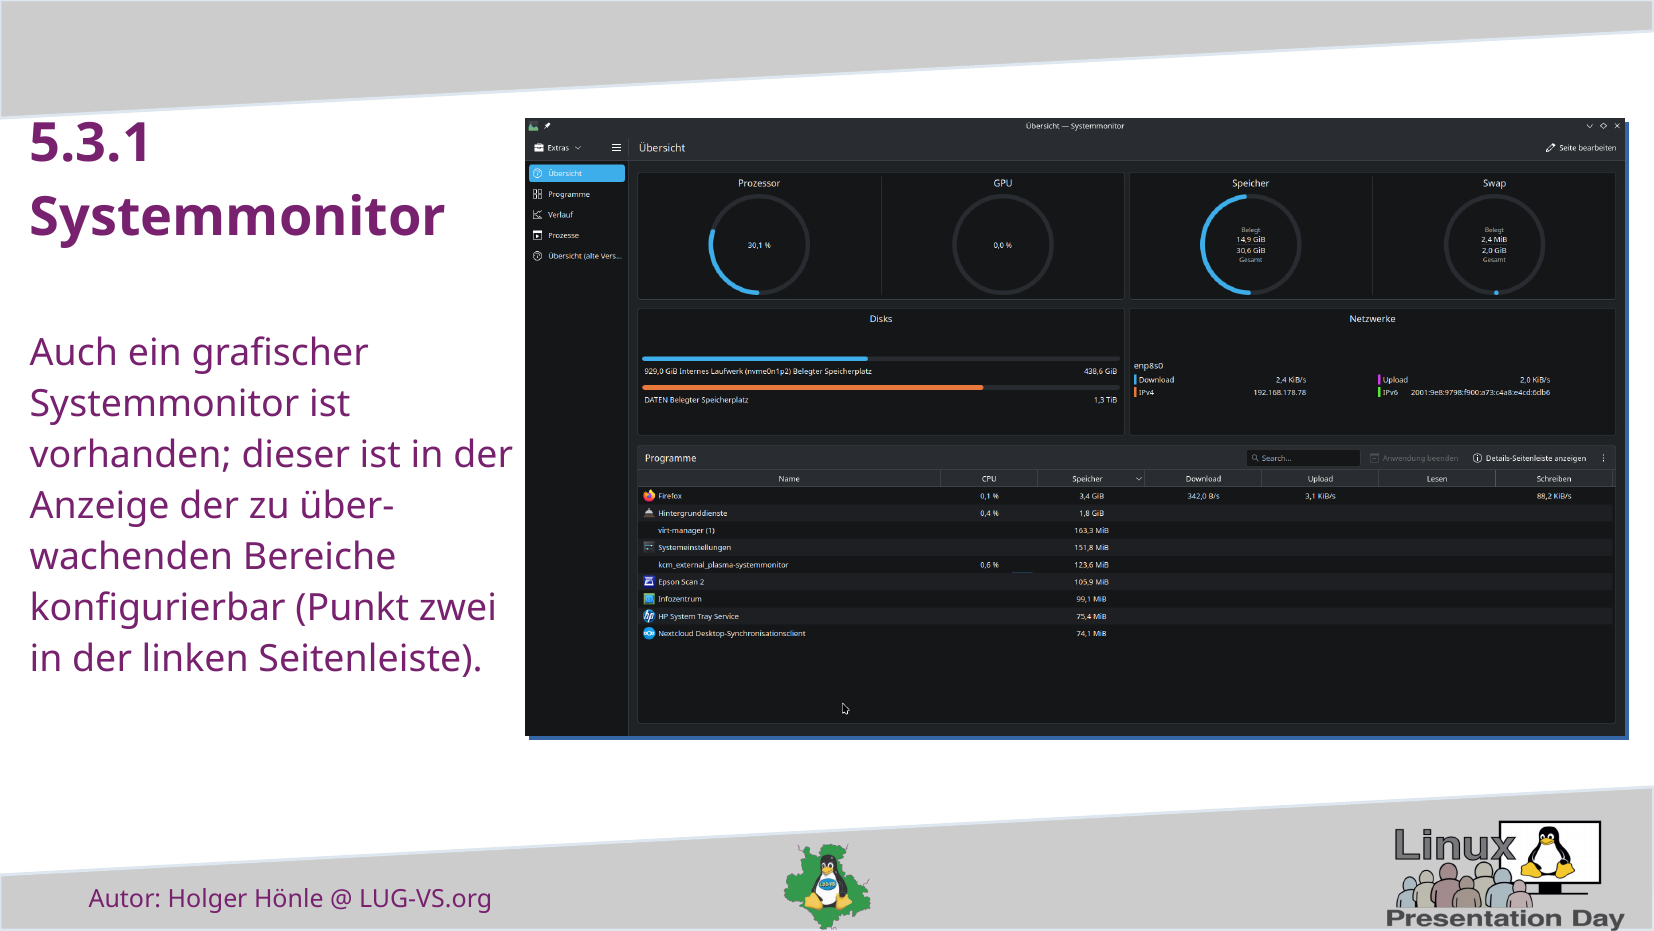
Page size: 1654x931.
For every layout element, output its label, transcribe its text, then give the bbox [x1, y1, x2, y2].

picture [781, 841, 873, 931]
subtitle 5.3.1 Systemmonitor Auch ein grafischer Systemmonitor ist vorhanden; dieser ist in der Anzeige der zu über-wachenden Bereiche konfigurierbar (Punkt zwei in der linken Seitenleiste). [29, 29, 532, 857]
picture [525, 118, 1625, 736]
picture [1387, 820, 1625, 931]
